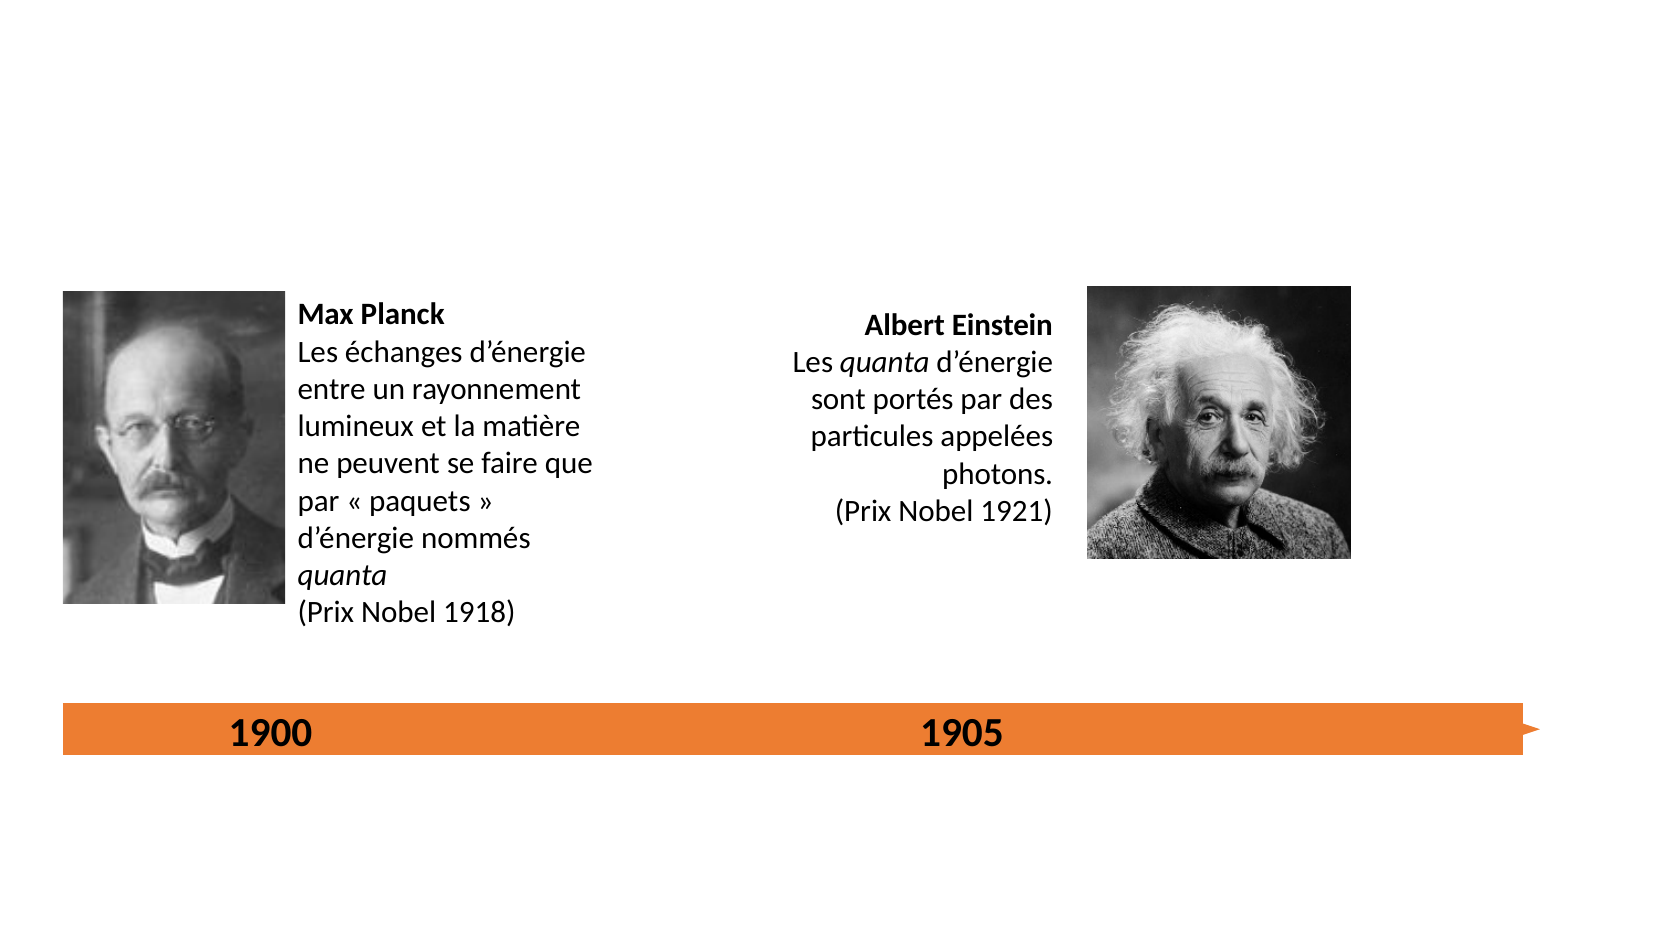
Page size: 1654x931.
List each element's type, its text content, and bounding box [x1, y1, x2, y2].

text_box Max Planck Les échanges d’énergie entre un rayonnement lumineux et la matière ne peuvent se faire que par « paquets » d’énergie nommés quanta (Prix Nobel 1918) [282, 286, 632, 678]
picture [62, 291, 282, 604]
text_box 1900 [213, 697, 357, 764]
text_box 1905 [904, 697, 1049, 764]
text_box Albert Einstein Les quanta d’énergie sont portés par des particules appelées photons. (Prix Nobel 1921) [777, 296, 1088, 575]
picture [1087, 286, 1351, 559]
